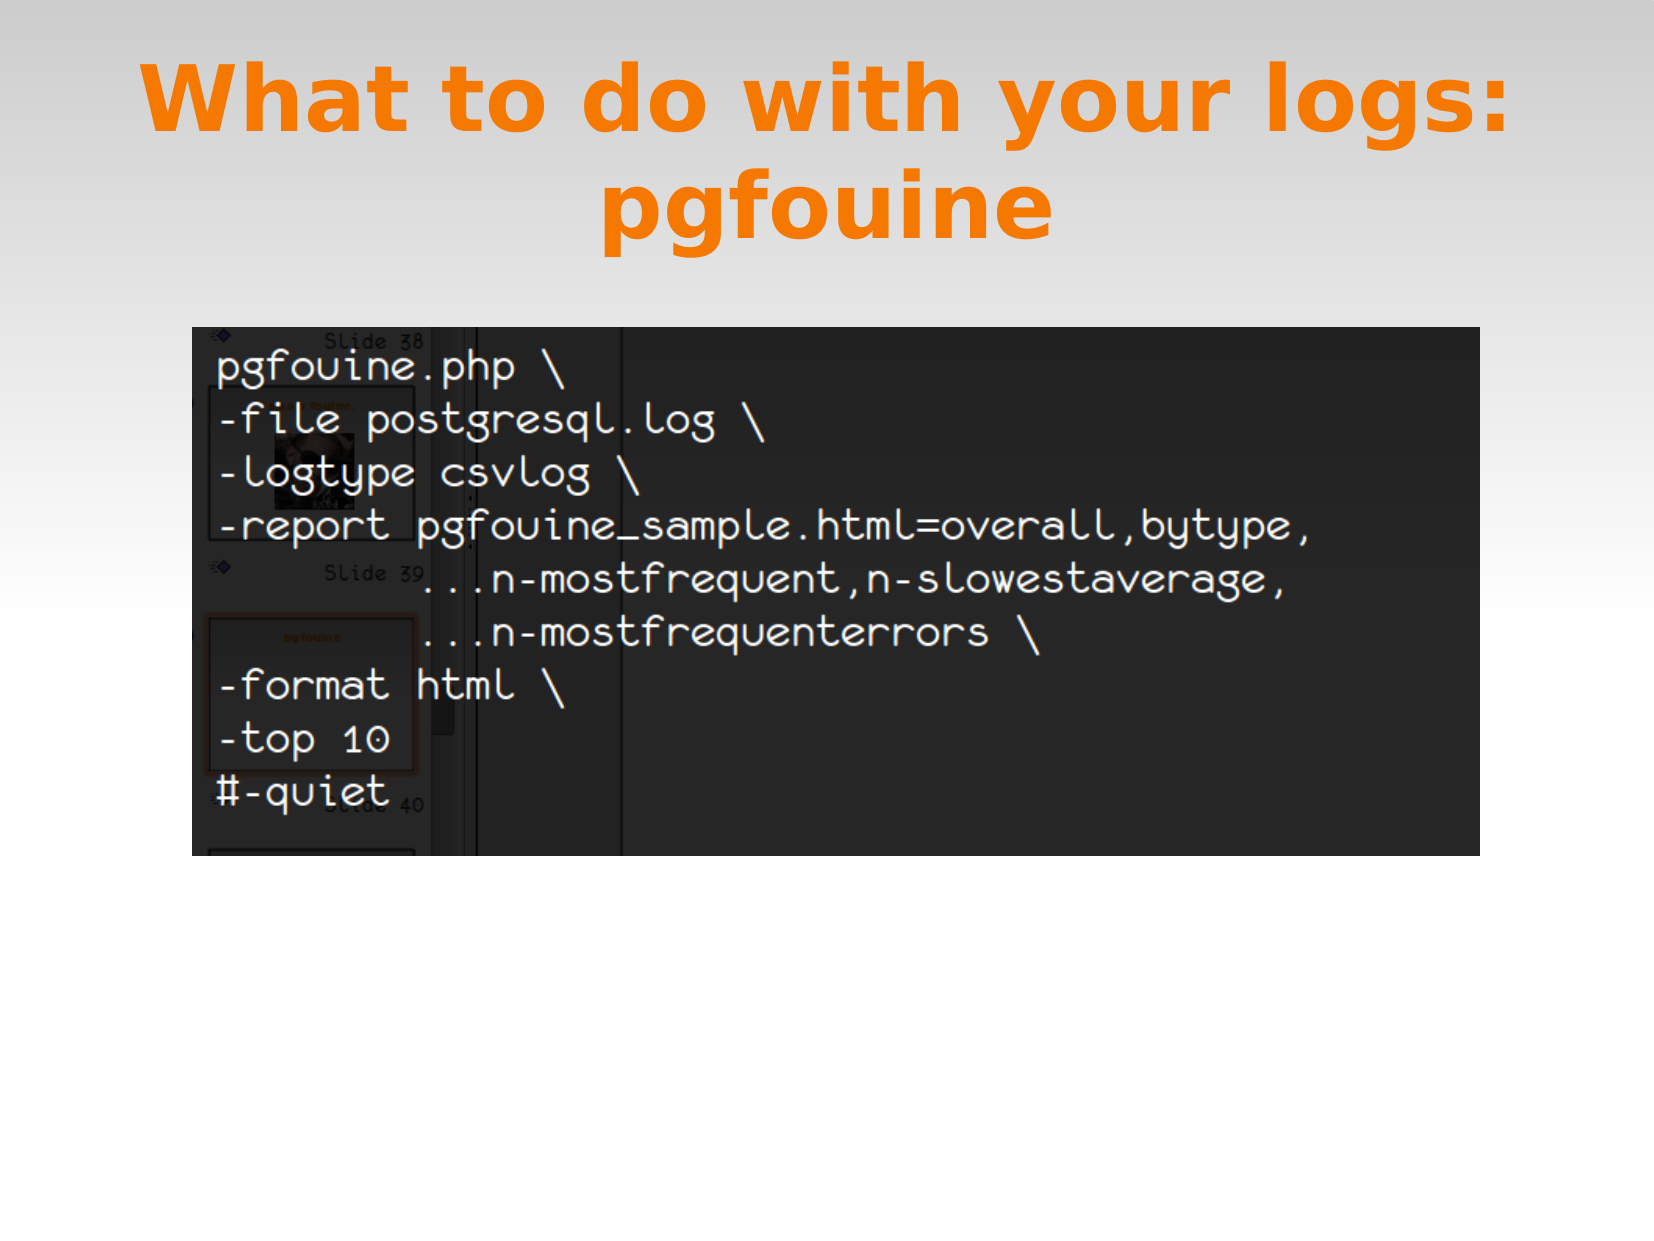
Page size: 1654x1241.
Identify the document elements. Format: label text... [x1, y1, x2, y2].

title What to do with your logs: pgfouine [82, 45, 1571, 261]
picture [192, 327, 1480, 856]
